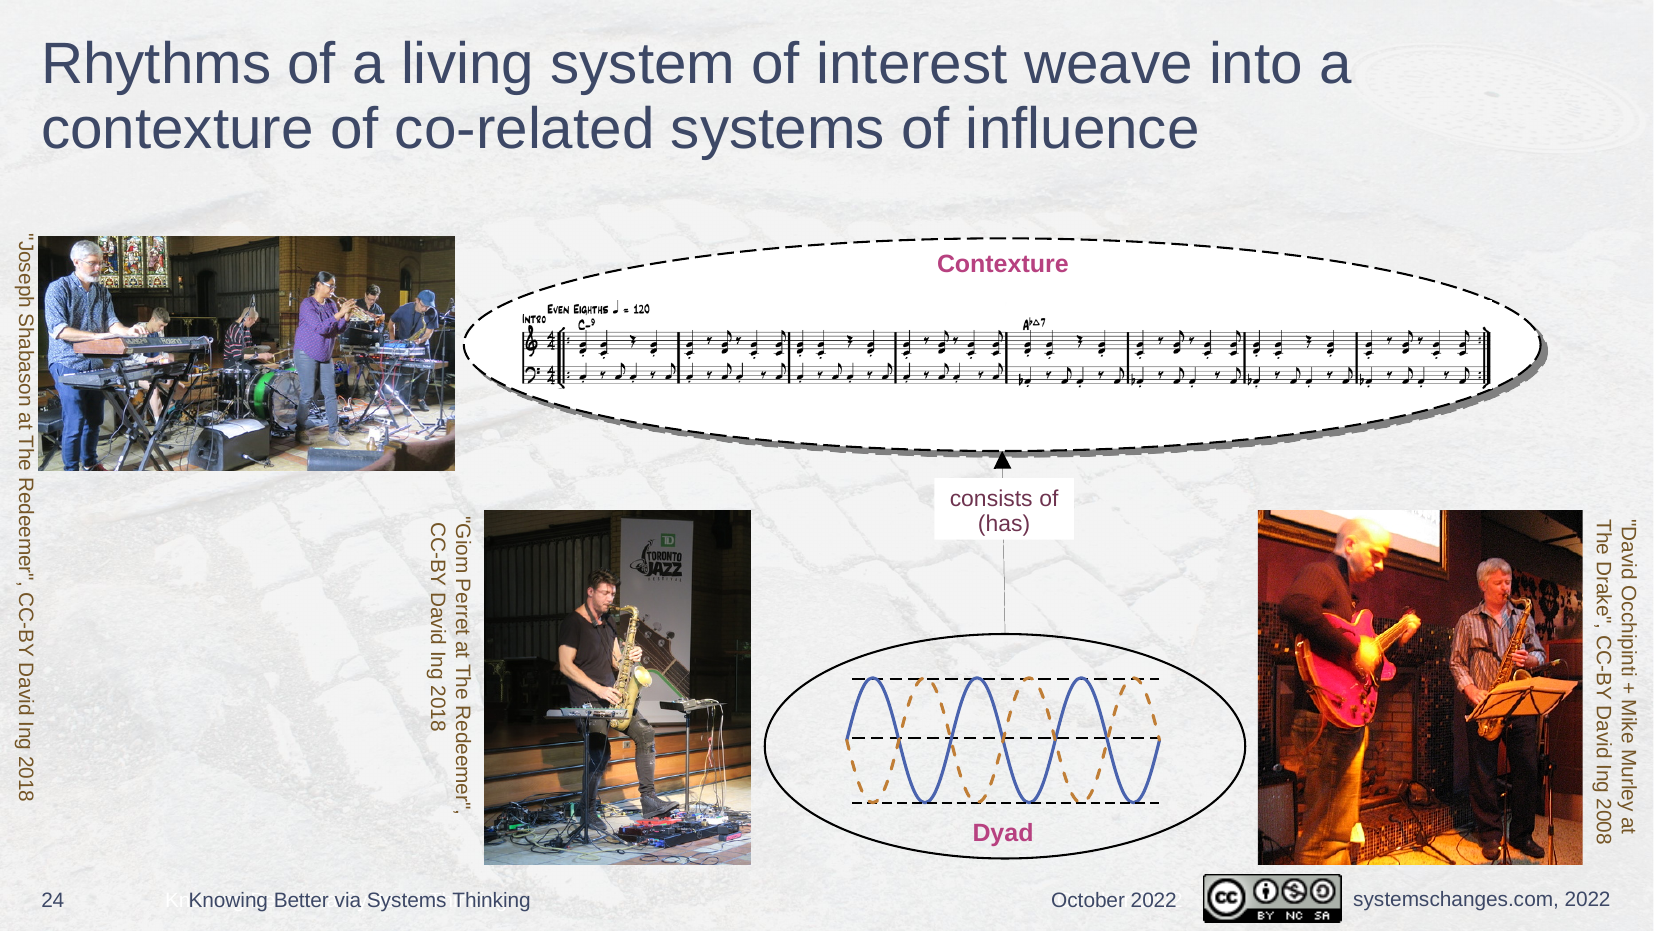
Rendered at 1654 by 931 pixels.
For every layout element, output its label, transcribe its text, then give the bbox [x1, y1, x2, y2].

text_box "David Occhipinti + Mike Murley at The Drake", CC-BY David Ing 2008 [1588, 513, 1649, 886]
text_box consists of (has) [934, 478, 1074, 540]
title Rhythms of a living system of interest weave into a contexture of co-related systems of influence [41, 30, 1613, 194]
text_box Dyad [916, 811, 1090, 853]
text_box "Joseph Shabason at The Redeemer", CC-BY David Ing 2018 [0, 227, 46, 827]
text_box [463, 238, 1491, 452]
picture [0, 0, 1654, 931]
text_box "Giom Perret at The Redeemer", CC-BY David Ing 2018 [413, 510, 483, 838]
text_box Contexture [916, 241, 1090, 292]
text_box [1492, 300, 1541, 389]
